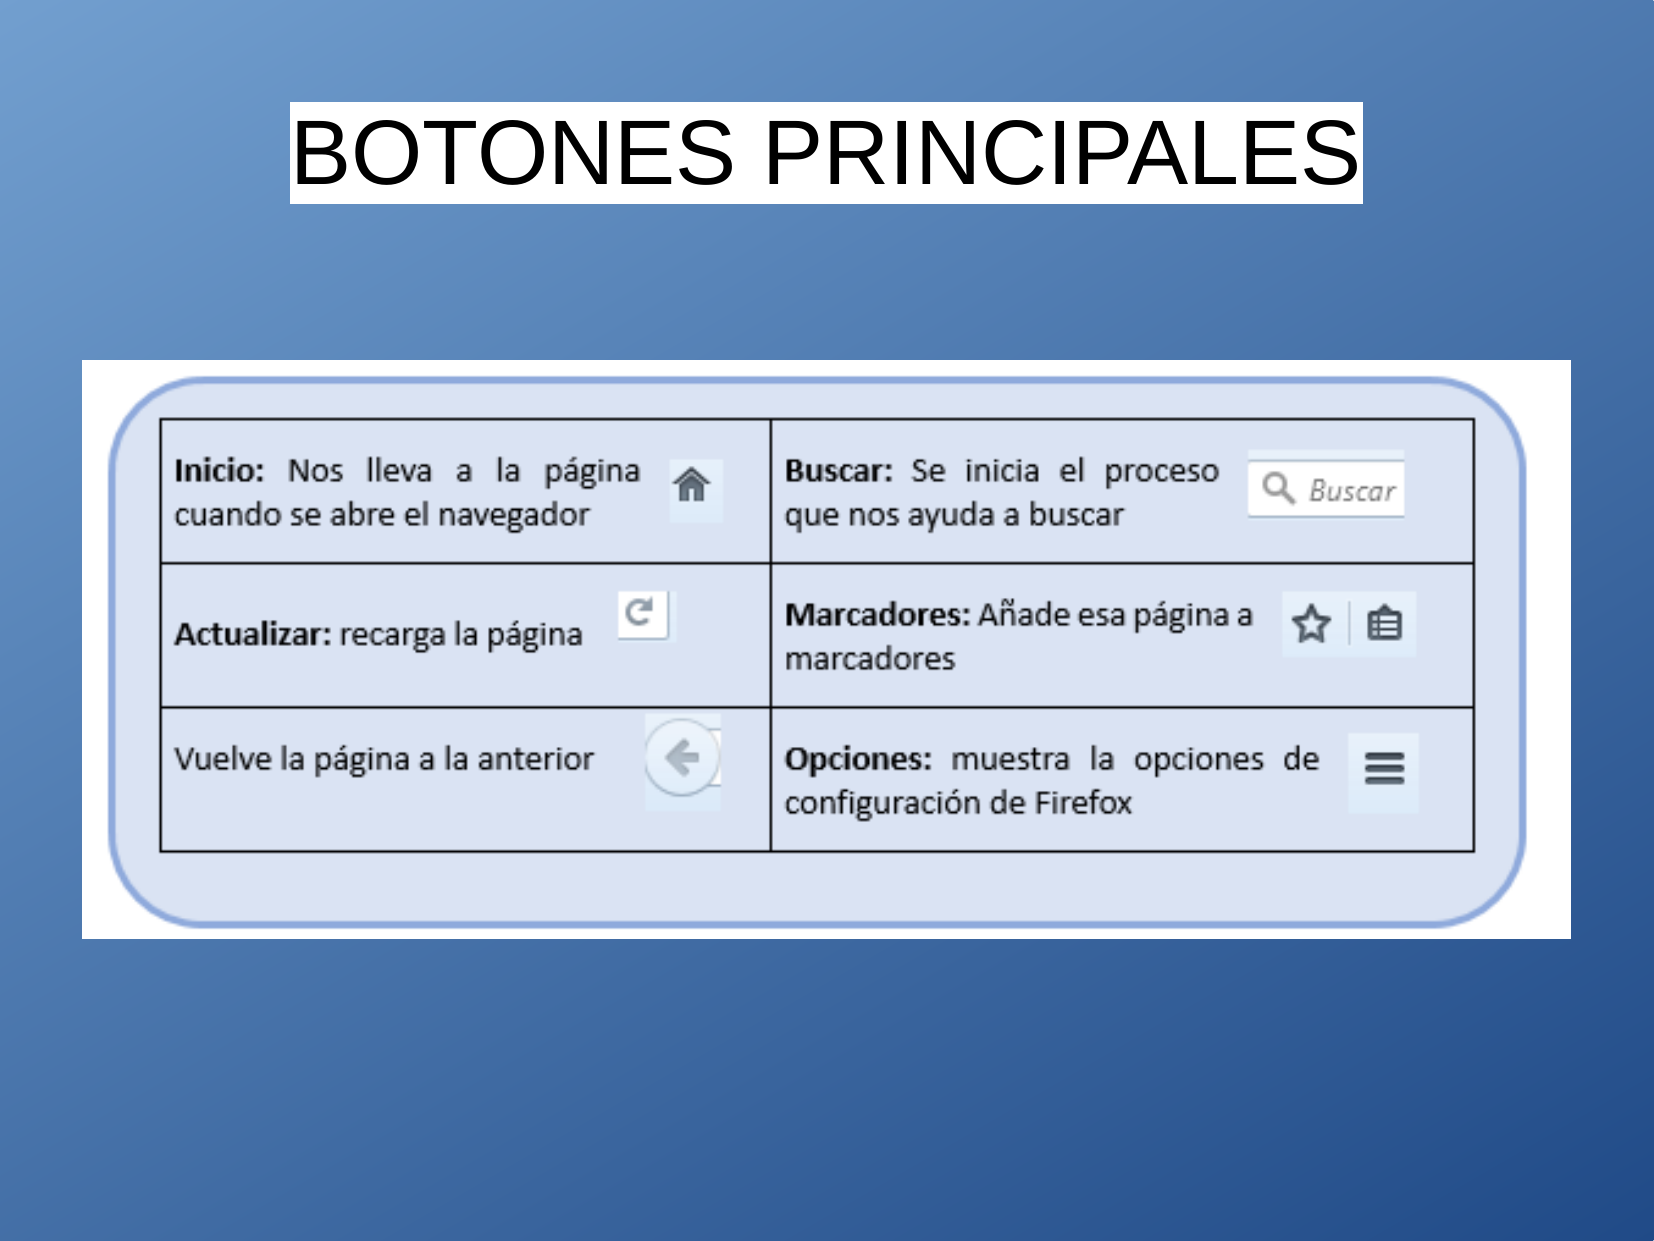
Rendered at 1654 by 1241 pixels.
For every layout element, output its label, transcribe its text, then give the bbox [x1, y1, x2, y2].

title BOTONES PRINCIPALES [82, 49, 1571, 257]
picture [82, 360, 1571, 939]
